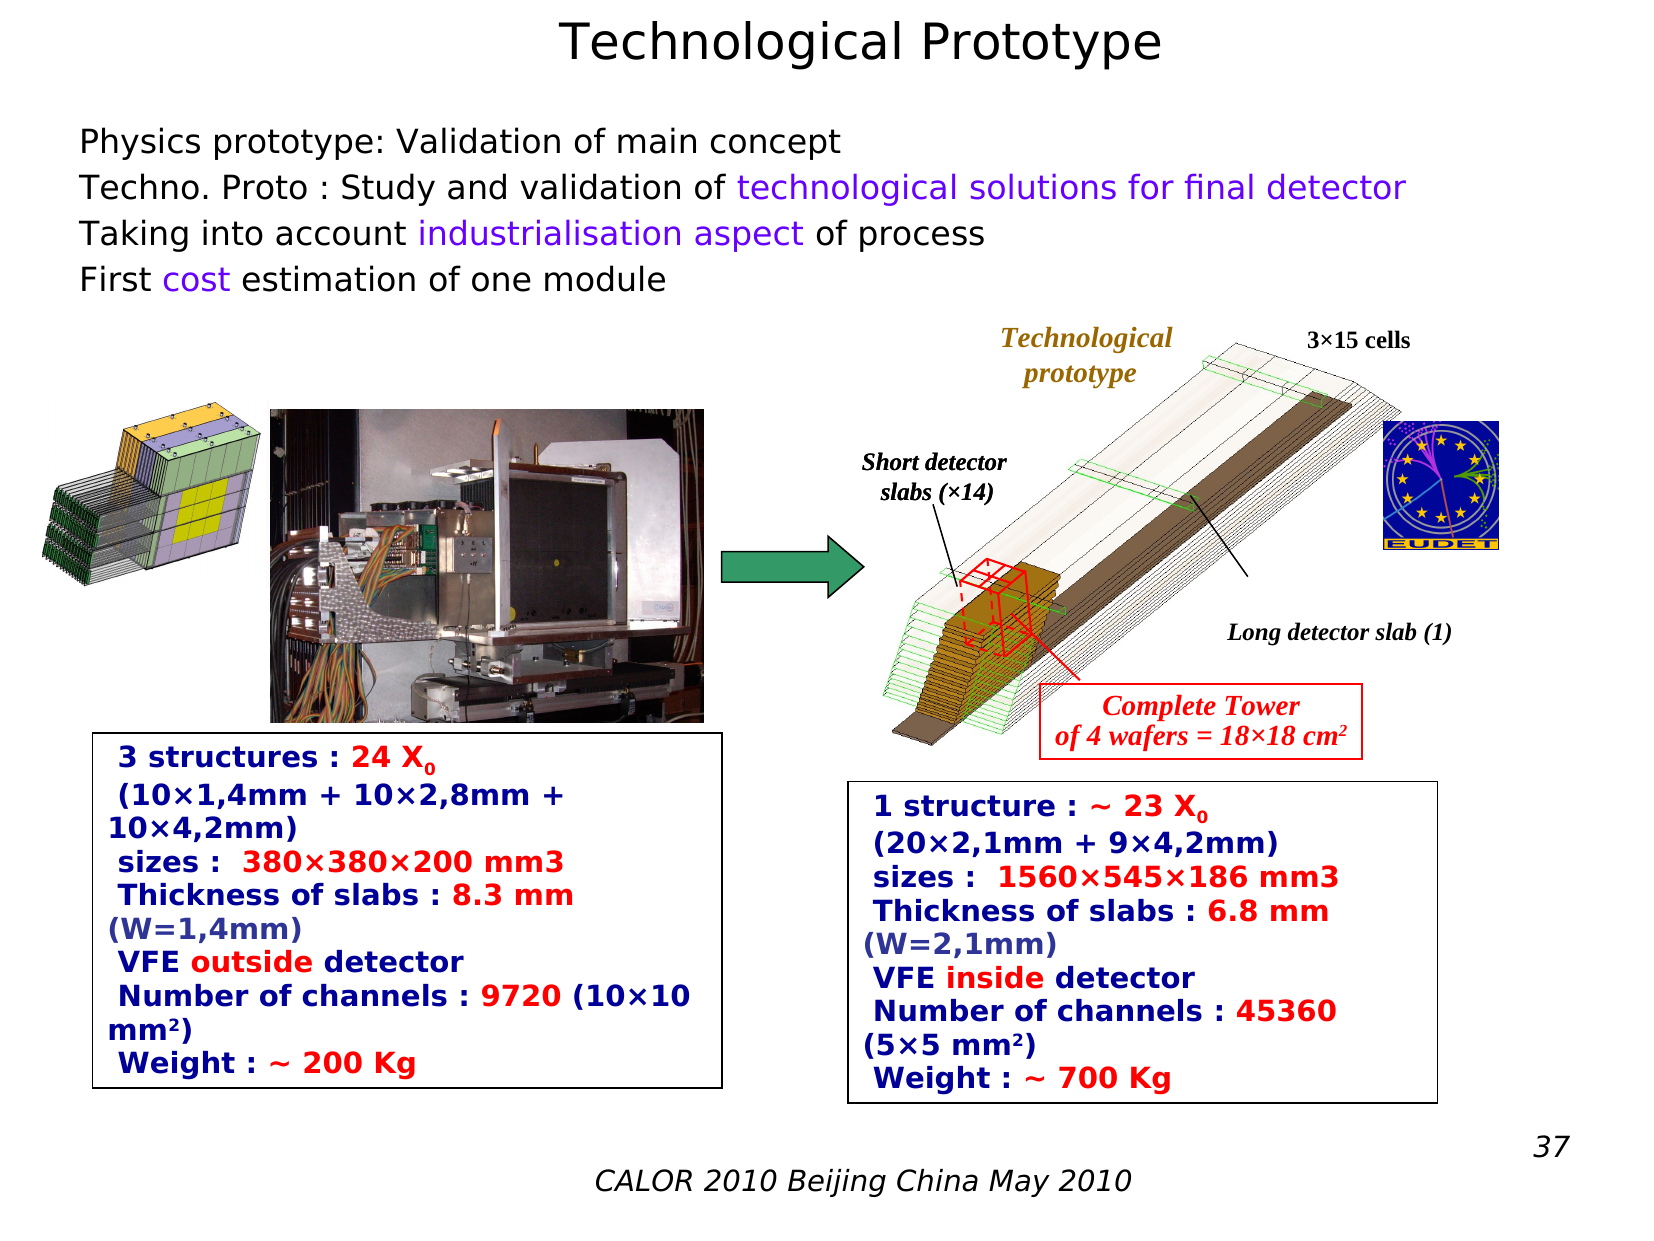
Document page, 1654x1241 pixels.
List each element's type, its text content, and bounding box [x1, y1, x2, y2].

text_box 3×15 cells [1292, 320, 1426, 362]
text_box Long detector slab (1)‏ [1212, 607, 1468, 655]
text_box Short detector slabs (×14)‏ [847, 441, 1029, 515]
text_box Technological prototype [949, 316, 1224, 398]
text_box Complete Tower of 4 wafers = 18×18 cm2 [1040, 683, 1363, 760]
picture [270, 409, 704, 723]
text_box Technological Prototype [544, 6, 994, 81]
picture [42, 400, 269, 588]
text_box 1 structure : ~ 23 X0 (20×2,1mm + 9×4,2mm)‏ sizes : 1560×545×186 mm3 Thickness of slabs : 6.8 mm (W=2,1mm)‏ VFE inside detector Number of channels : 45360 (5×5 mm2)‏ Weight : ~ 700 Kg [847, 781, 1438, 1104]
text_box Physics prototype: Validation of main concept Techno. Proto : Study and validation of technological solutions for final detector Taking into account industrialisation aspect of process First cost estimation of one module [64, 115, 1625, 219]
text_box 3 structures : 24 X0 (10×1,4mm + 10×2,8mm + 10×4,2mm)‏ sizes : 380×380×200 mm3 Thickness of slabs : 8.3 mm (W=1,4mm)‏ VFE outside detector Number of channels : 9720 (10×10 mm2)‏ Weight : ~ 200 Kg [92, 732, 722, 1089]
picture [829, 299, 1499, 764]
text_box [721, 536, 864, 598]
